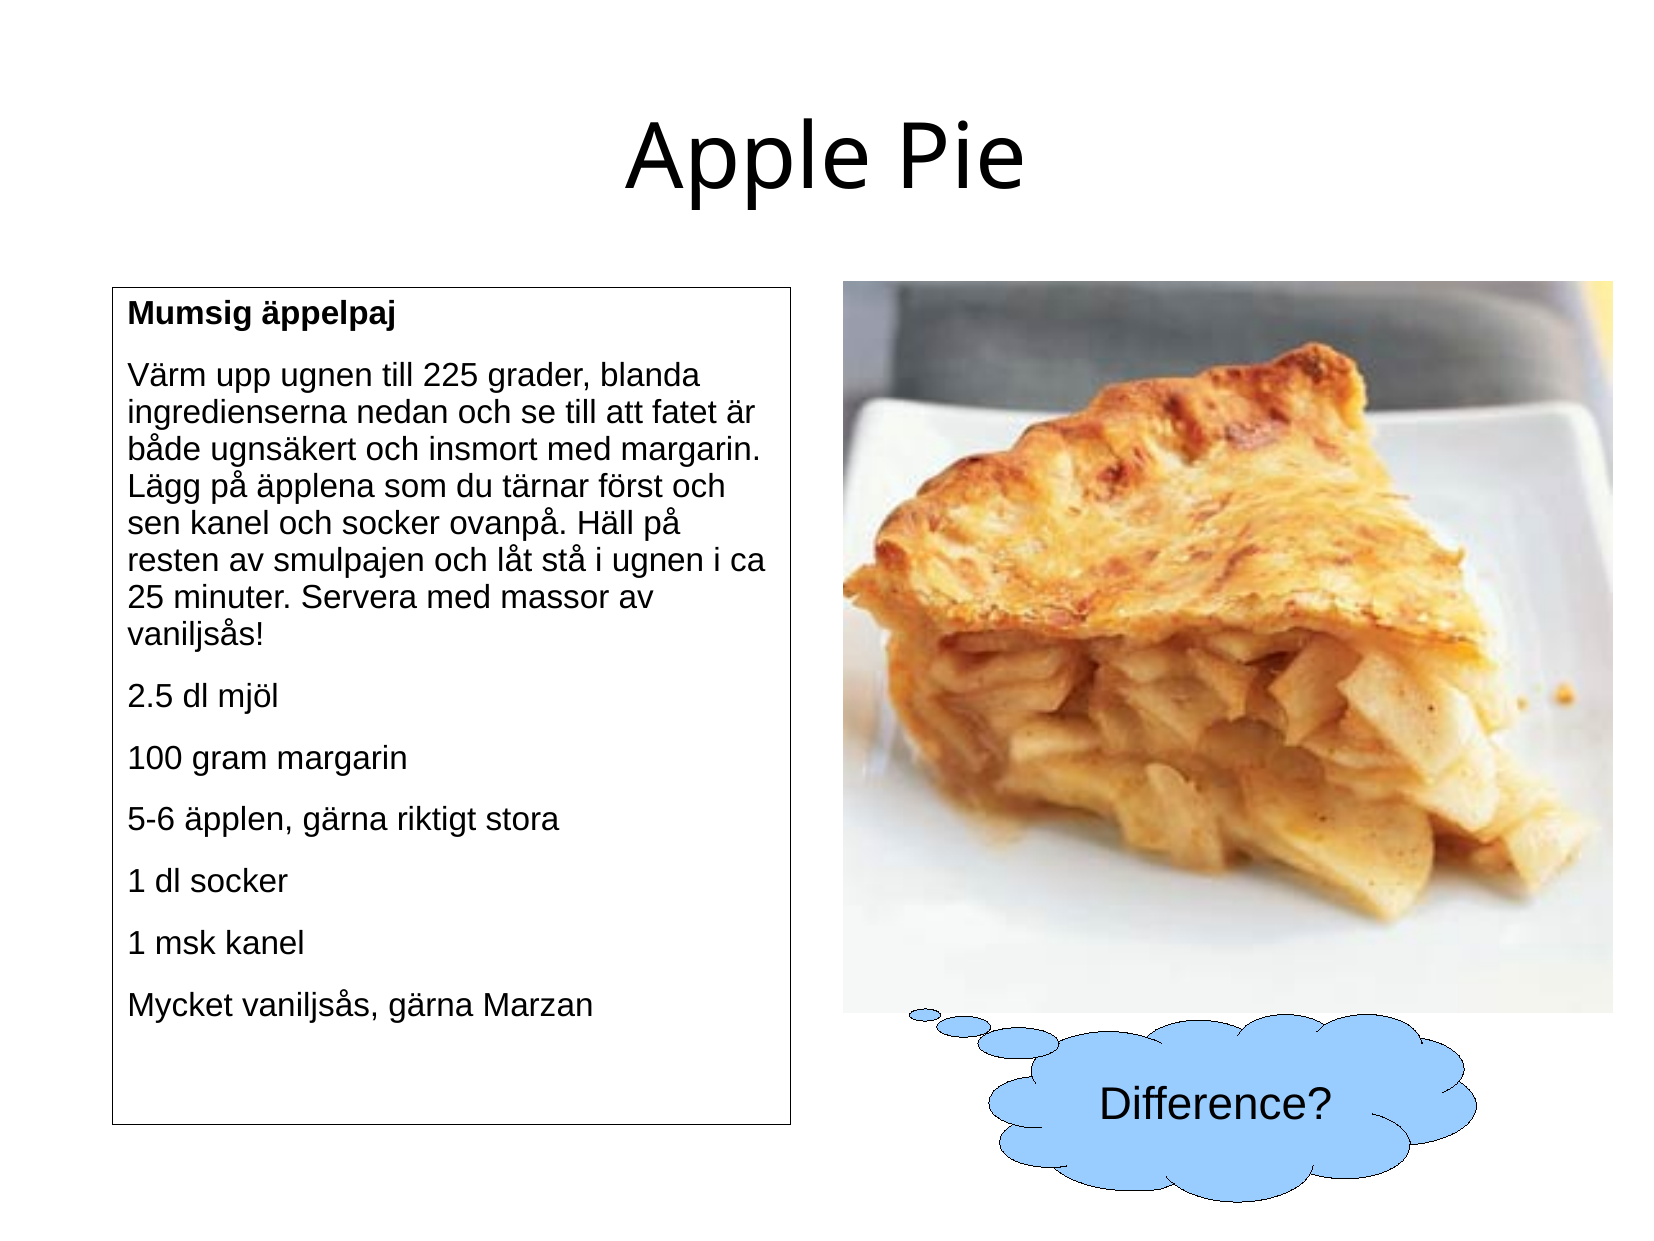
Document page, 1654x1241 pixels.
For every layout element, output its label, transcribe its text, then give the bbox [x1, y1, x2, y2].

title Apple Pie [82, 56, 1571, 250]
text_box Difference? [909, 1008, 941, 1022]
text_box Difference? [936, 1014, 1477, 1203]
text_box Mumsig äppelpaj Värm upp ugnen till 225 grader, blanda ingredienserna nedan och se till att fatet är både ugnsäkert och insmort med margarin. Lägg på äpplena som du tärnar först och sen kanel och socker ovanpå. Häll på resten av smulpajen och låt stå i ugnen i ca 25 minuter. Servera med massor av vaniljsås! 2.5 dl mjöl 100 gram margarin 5-6 äpplen, gärna riktigt stora 1 dl socker 1 msk kanel Mycket vaniljsås, gärna Marzan [112, 287, 791, 1125]
picture [843, 281, 1613, 1013]
